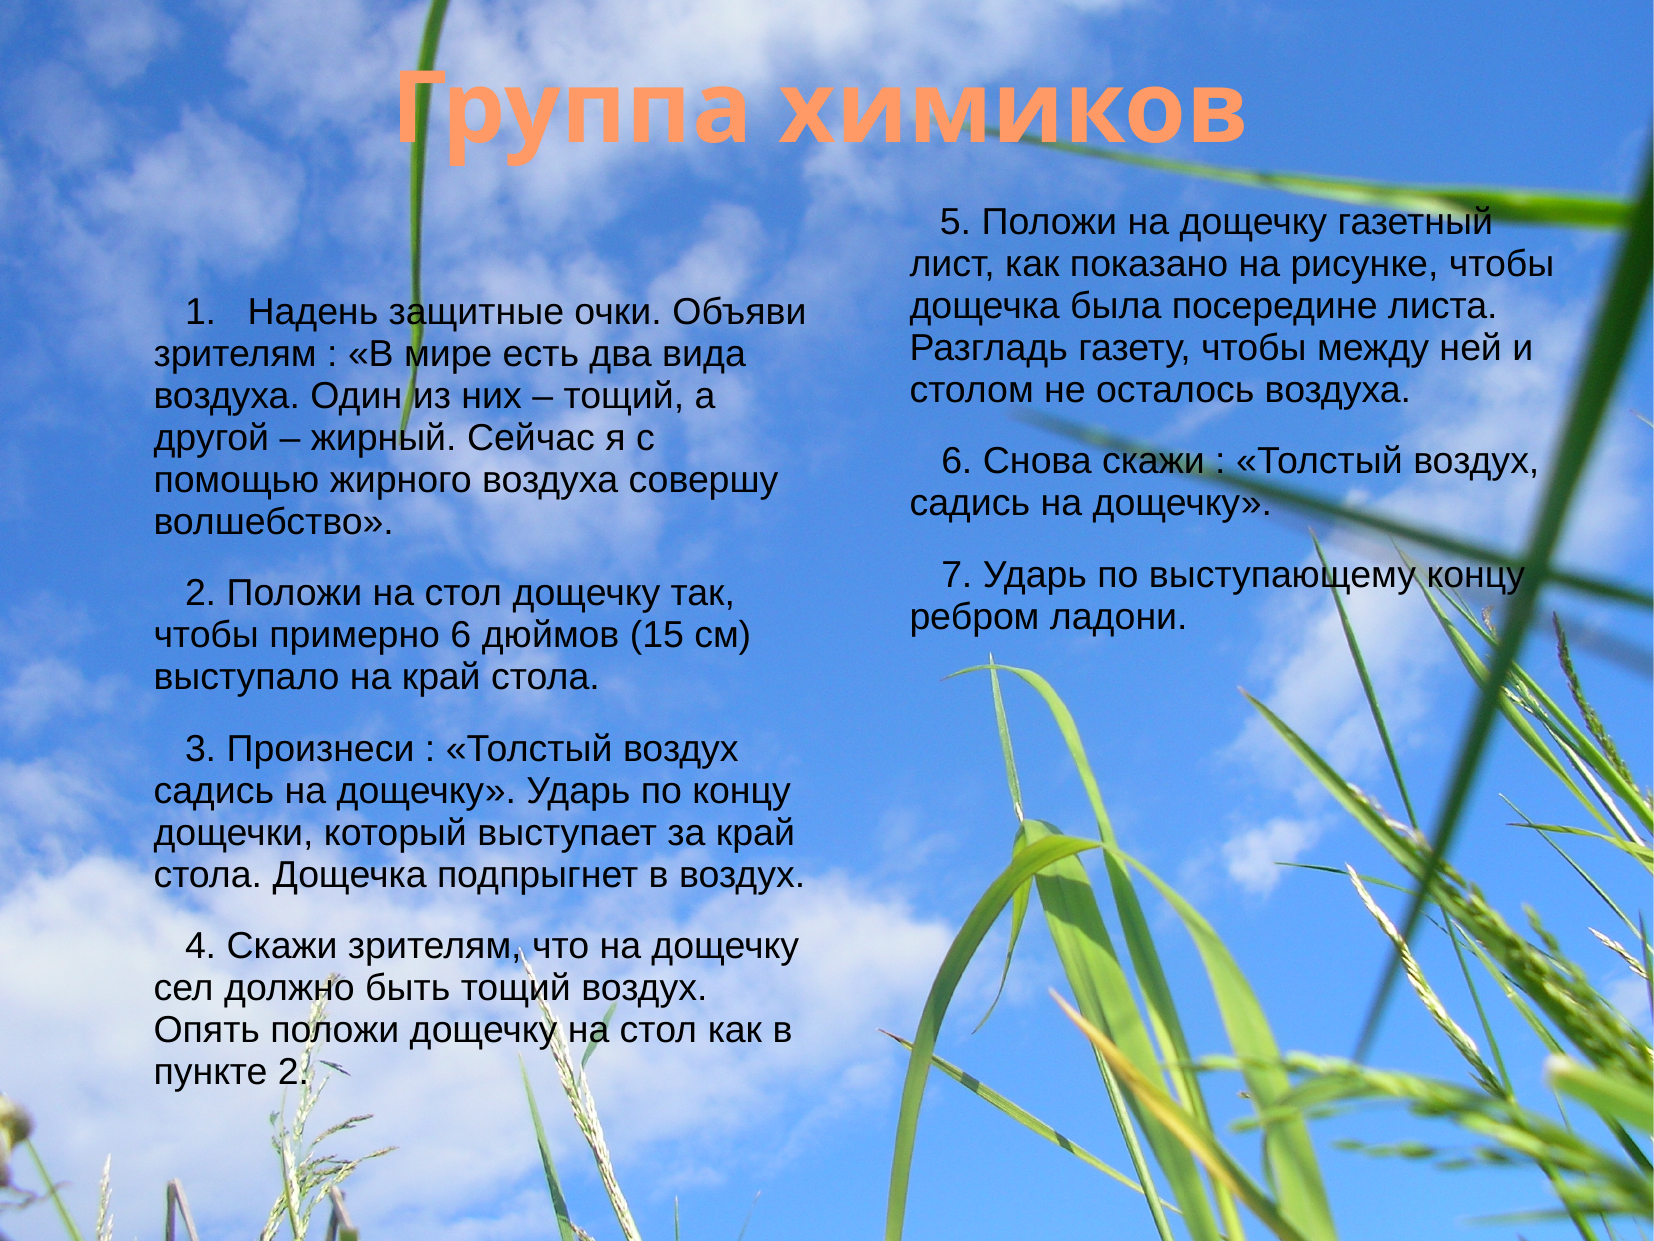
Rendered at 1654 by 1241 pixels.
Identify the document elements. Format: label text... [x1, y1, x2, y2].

list 1. Надень защитные очки. Объяви зрителям : «В мире есть два вида воздуха. Один из них – тощий, а другой – жирный. Сейчас я с помощью жирного воздуха совершу волшебство». 2. Положи на стол дощечку так, чтобы примерно 6 дюймов (15 см) выступало на край стола. 3. Произнеси : «Толстый воздух садись на дощечку». Ударь по концу дощечки, который выступает за край стола. Дощечка подпрыгнет в воздух. 4. Скажи зрителям, что на дощечку сел должно быть тощий воздух. Опять положи дощечку на стол как в пункте 2. [82, 290, 809, 1233]
title Группа химиков [76, 0, 1565, 207]
picture [0, 0, 1654, 1241]
list 5. Положи на дощечку газетный лист, как показано на рисунке, чтобы дощечка была посередине листа. Разгладь газету, чтобы между ней и столом не осталось воздуха. 6. Снова скажи : «Толстый воздух, садись на дощечку». 7. Ударь по выступающему концу ребром ладони. [838, 200, 1565, 1004]
